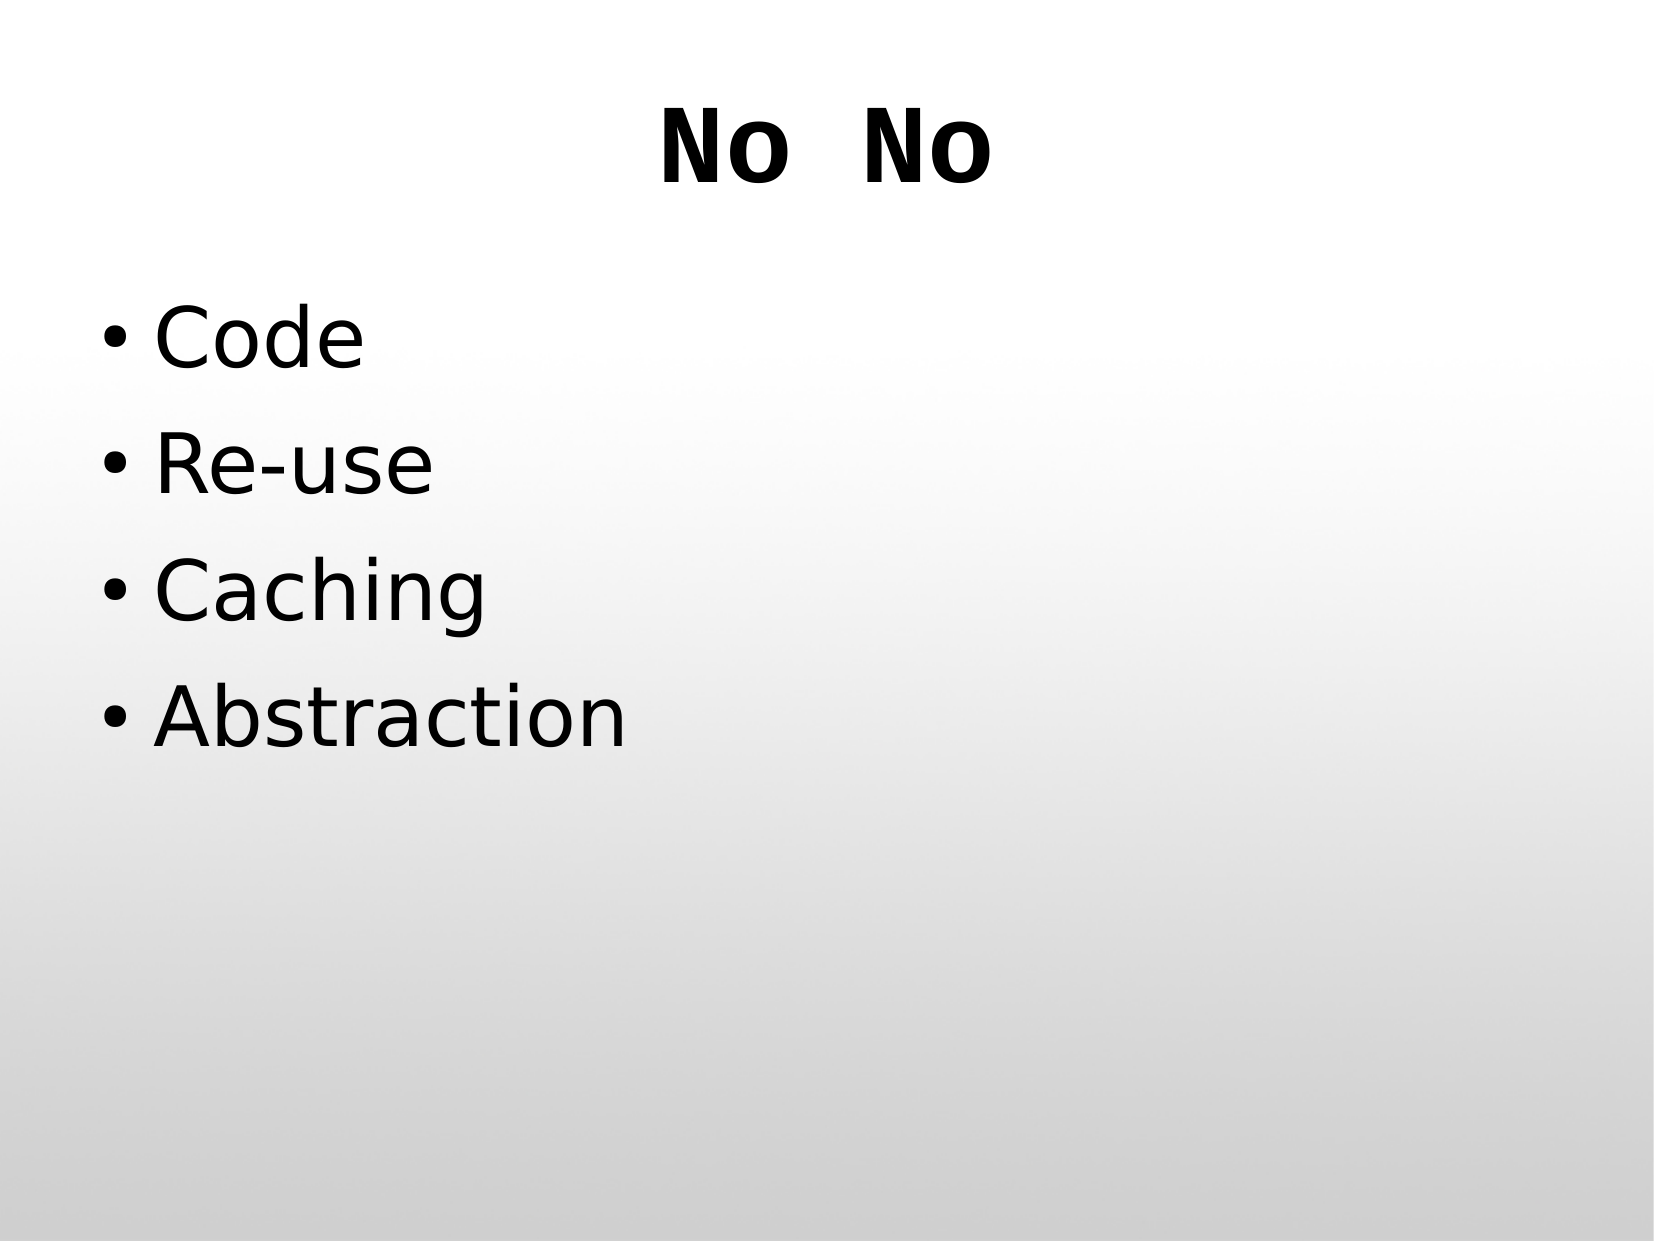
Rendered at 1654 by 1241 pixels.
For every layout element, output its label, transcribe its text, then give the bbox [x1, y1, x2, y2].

title No No [82, 49, 1571, 257]
list Code Re-use Caching Abstraction [82, 290, 1571, 1182]
picture [0, 0, 1654, 1241]
